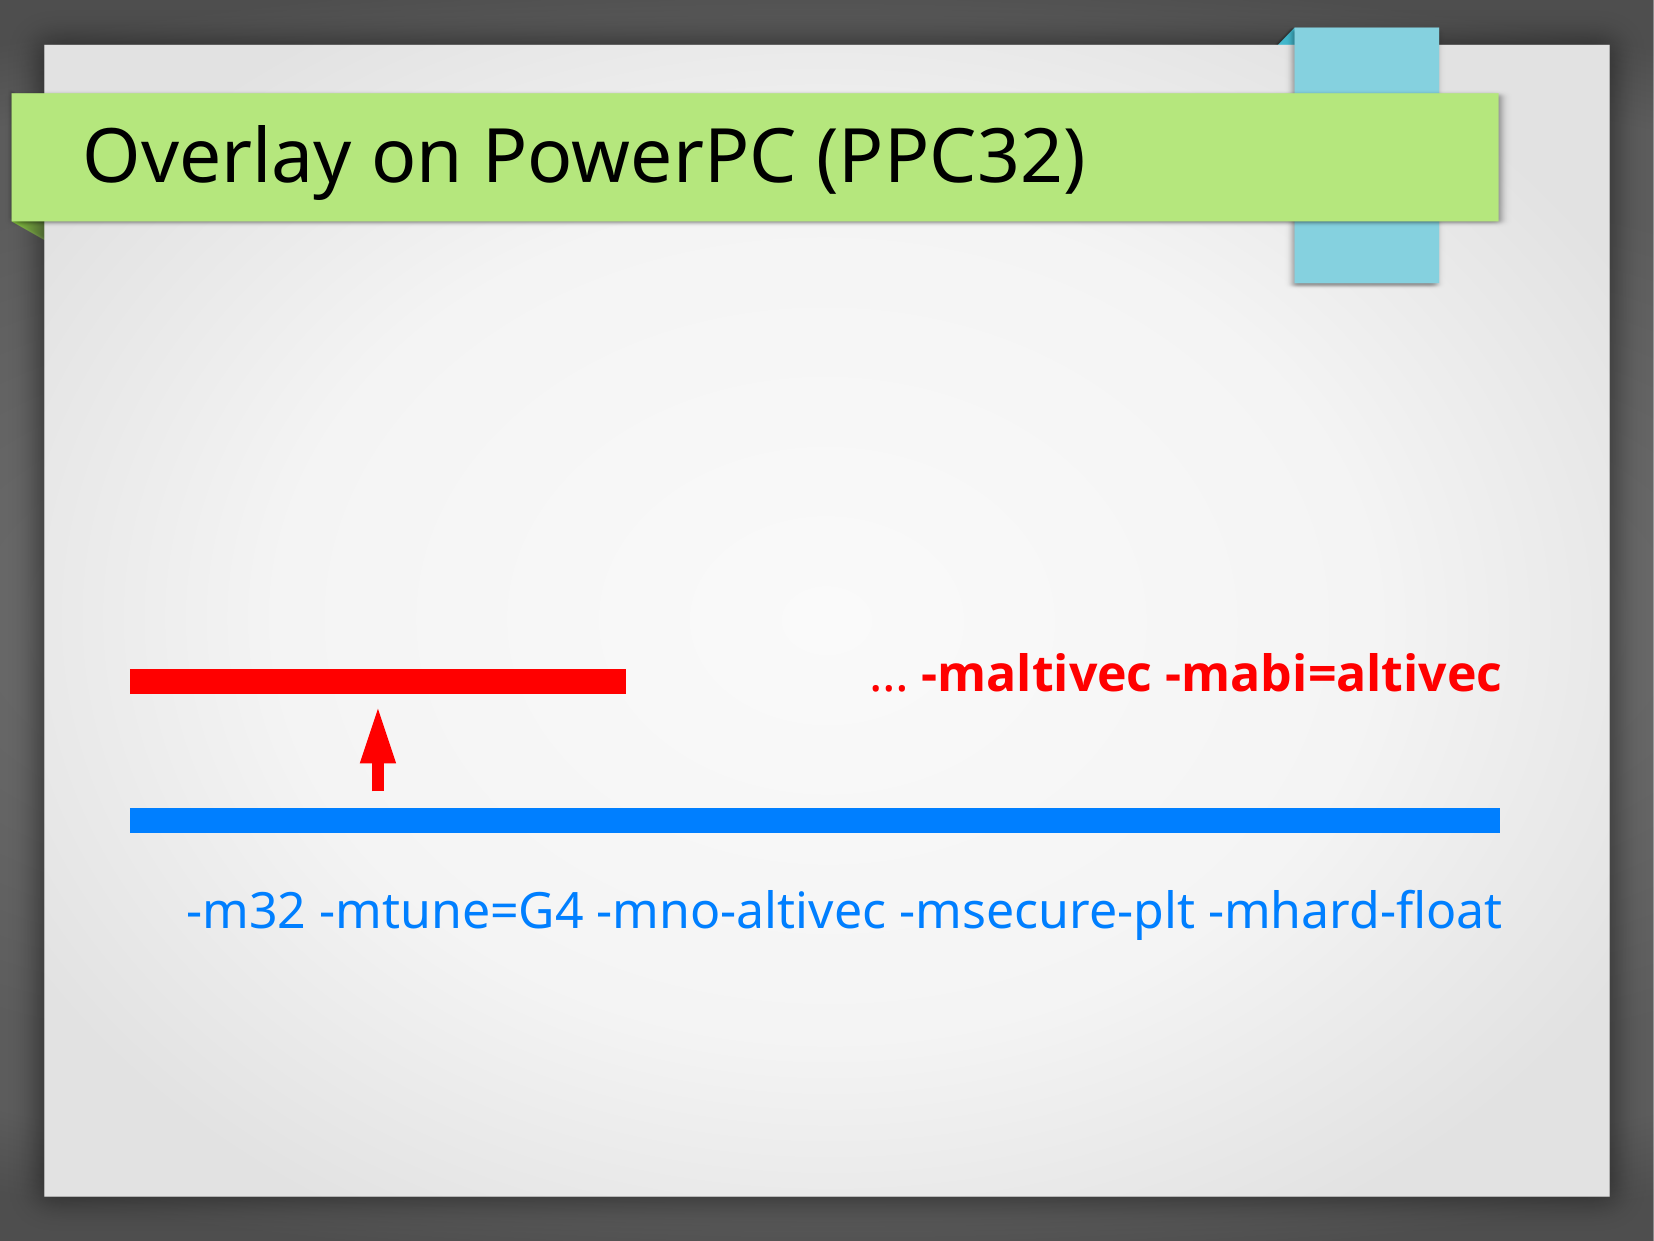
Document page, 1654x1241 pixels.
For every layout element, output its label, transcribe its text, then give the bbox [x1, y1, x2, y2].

title Overlay on PowerPC (PPC32) [82, 94, 1264, 213]
text_box … -maltivec -mabi=altivec [637, 630, 1518, 720]
picture [0, 0, 1654, 1241]
text_box -m32 -mtune=G4 -mno-altivec -msecure-plt -mhard-float [141, 867, 1518, 1105]
